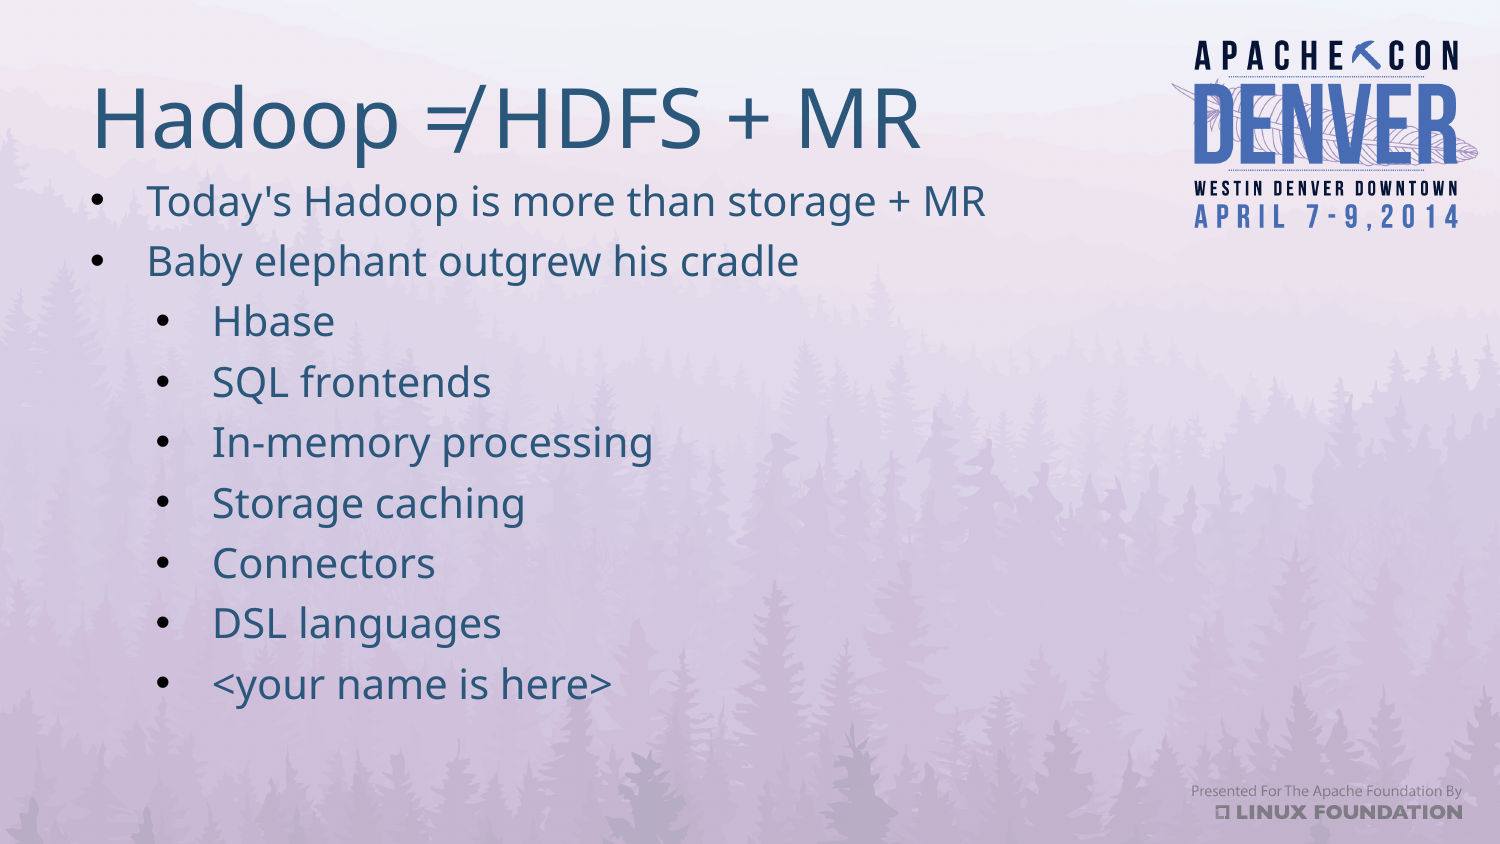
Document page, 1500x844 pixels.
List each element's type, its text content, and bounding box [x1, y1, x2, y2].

picture [0, 0, 1500, 844]
text_box Hadoop ≠ HDFS + MR [75, 57, 1116, 158]
text_box Today's Hadoop is more than storage + MR Baby elephant outgrew his cradle Hbase SQL frontends In-memory processing Storage caching Connectors DSL languages <your name is here> [75, 166, 1141, 239]
